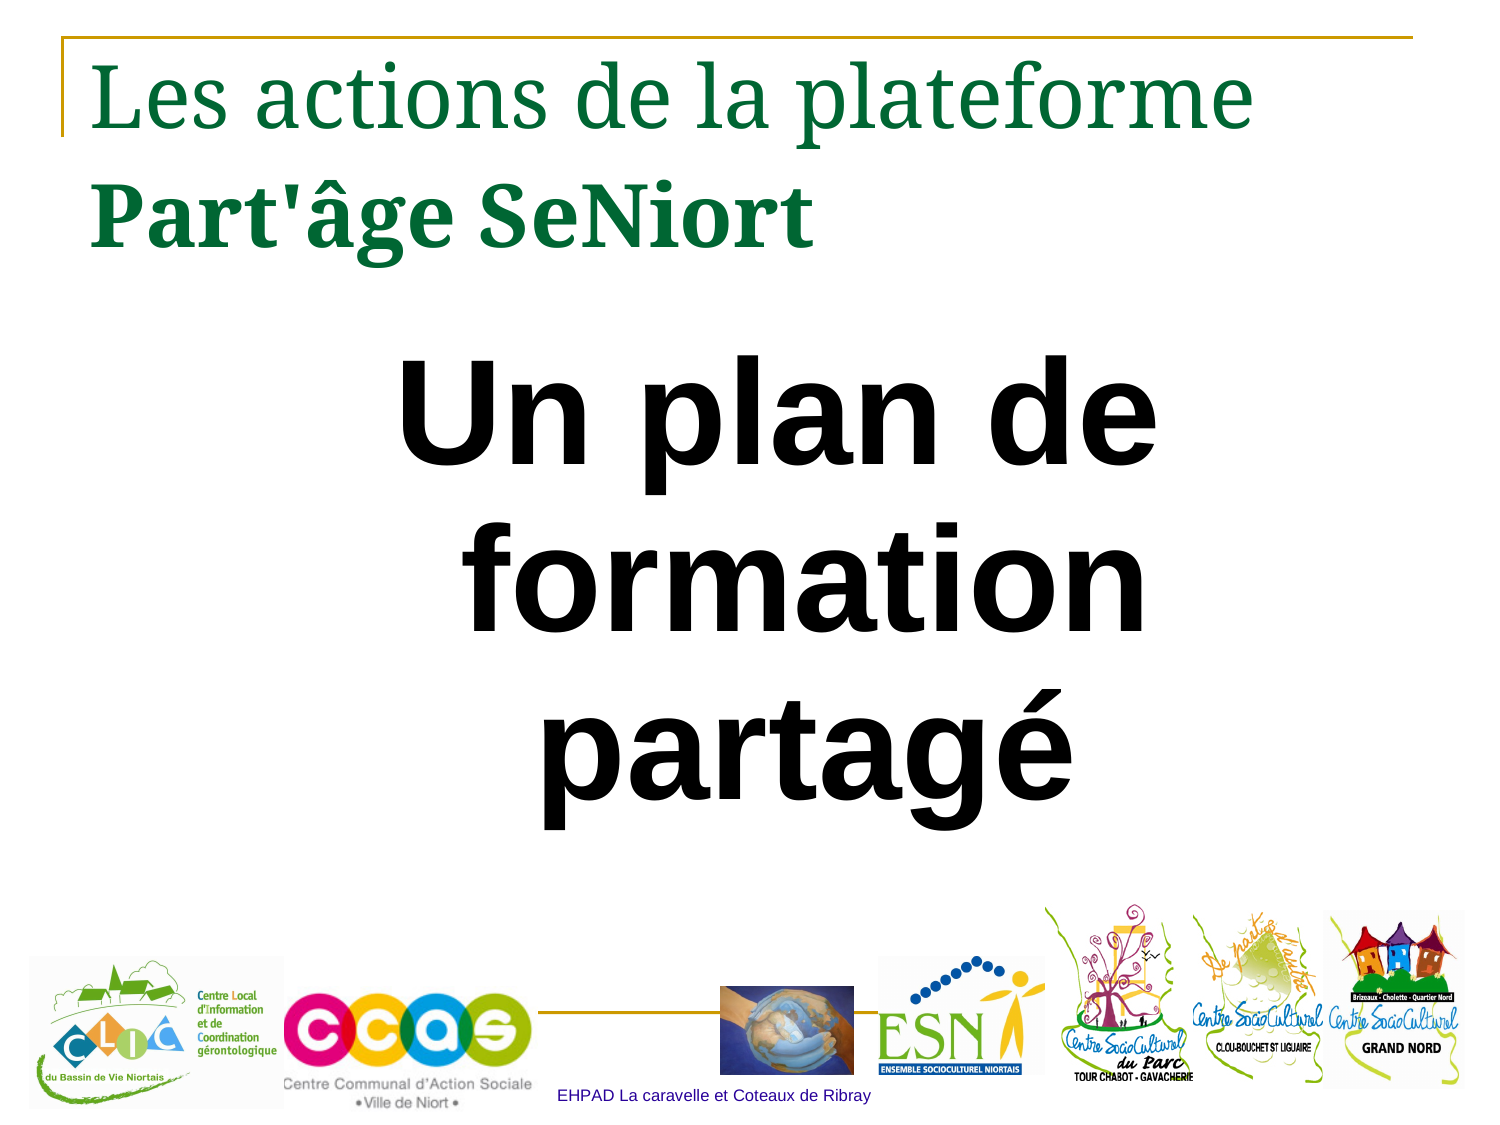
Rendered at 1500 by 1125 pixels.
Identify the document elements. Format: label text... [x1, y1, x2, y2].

title Les actions de la plateforme Part'âge SeNiort [75, 44, 1426, 244]
text_box EHPAD La caravelle et Coteaux de Ribray [531, 1076, 898, 1125]
picture [29, 956, 538, 1113]
picture [878, 903, 1465, 1089]
picture [543, 956, 854, 1076]
list Un plan de formation partagé [75, 244, 1426, 925]
